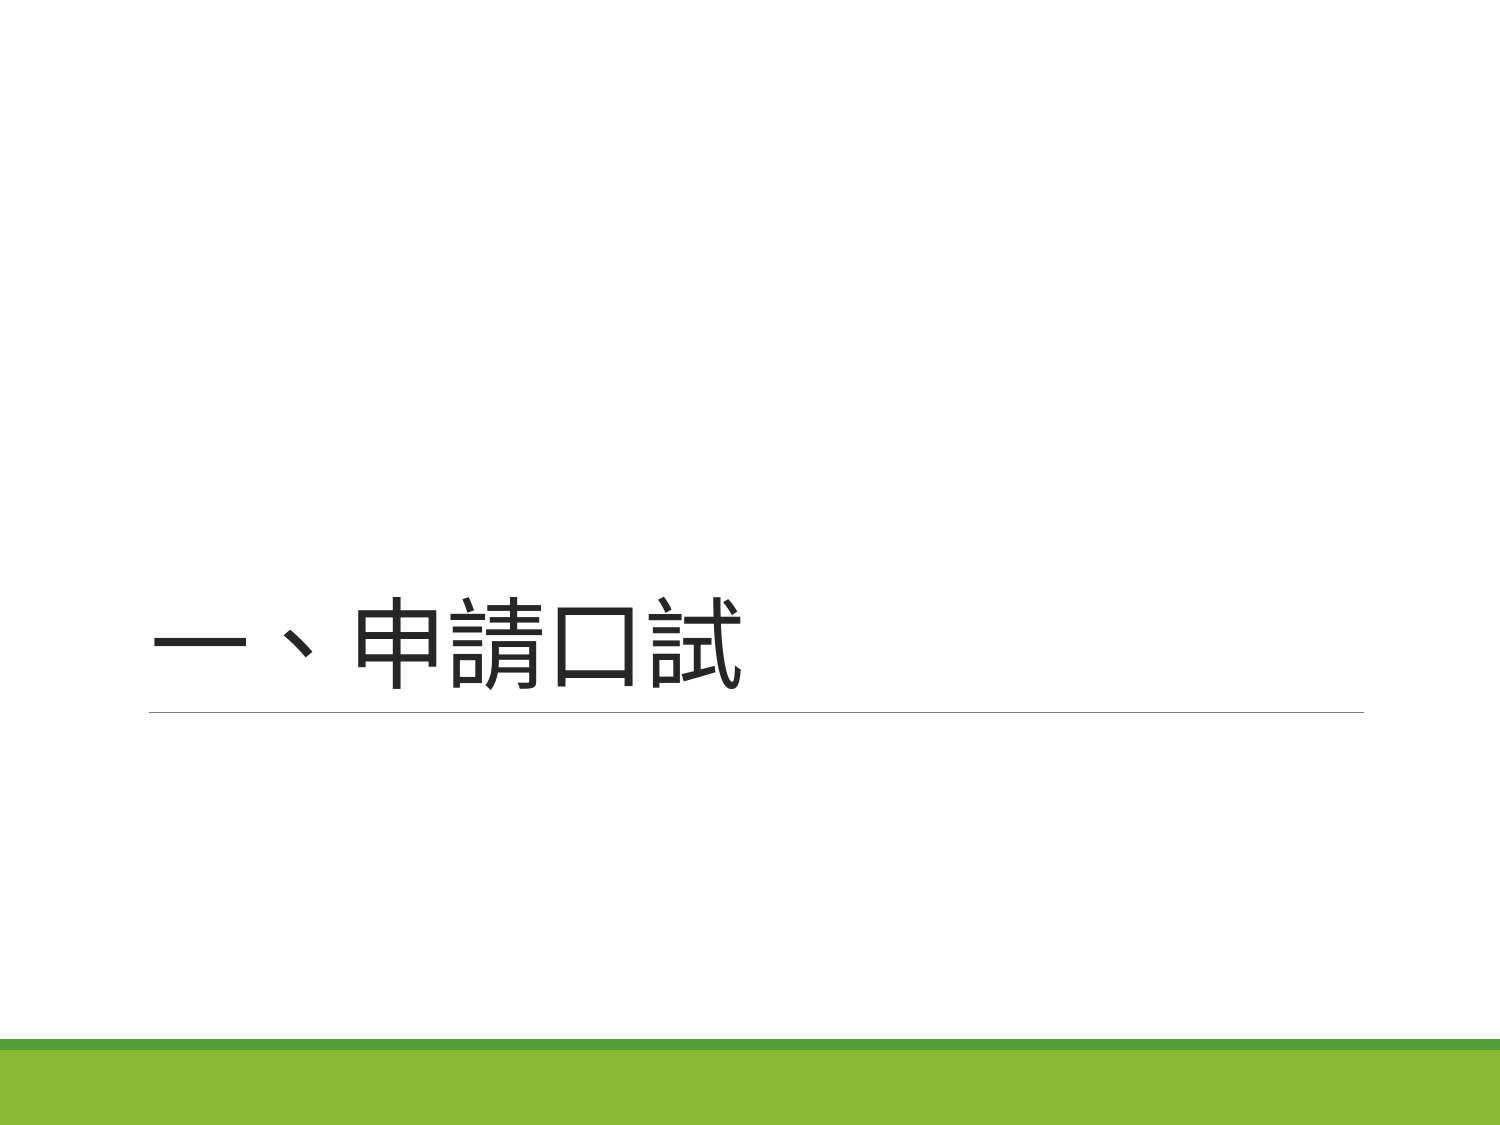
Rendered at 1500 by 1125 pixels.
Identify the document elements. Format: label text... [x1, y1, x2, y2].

title 一、申請口試 [134, 124, 1373, 710]
